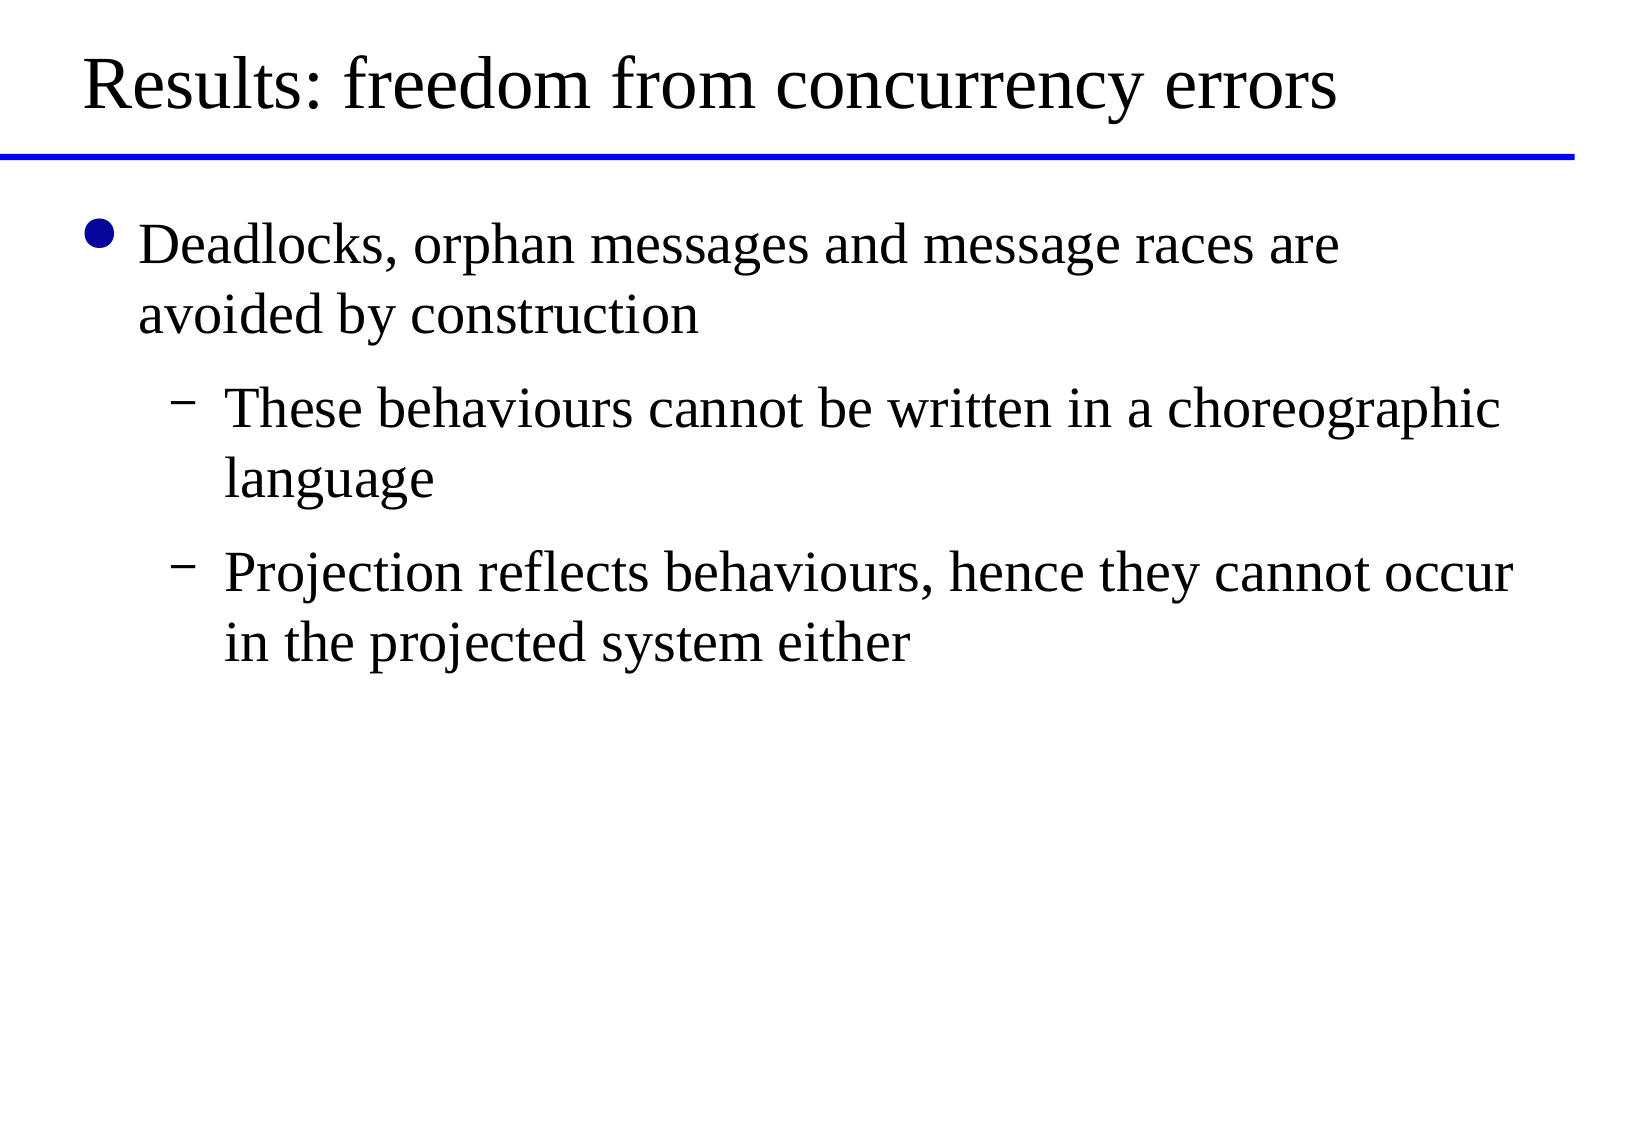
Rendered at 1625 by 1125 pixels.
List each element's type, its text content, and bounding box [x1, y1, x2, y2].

list Deadlocks, orphan messages and message races are avoided by construction These behaviours cannot be written in a choreographic language Projection reflects behaviours, hence they cannot occur in the projected system either [67, 198, 1546, 1061]
title Results: freedom from concurrency errors [67, 27, 1544, 131]
